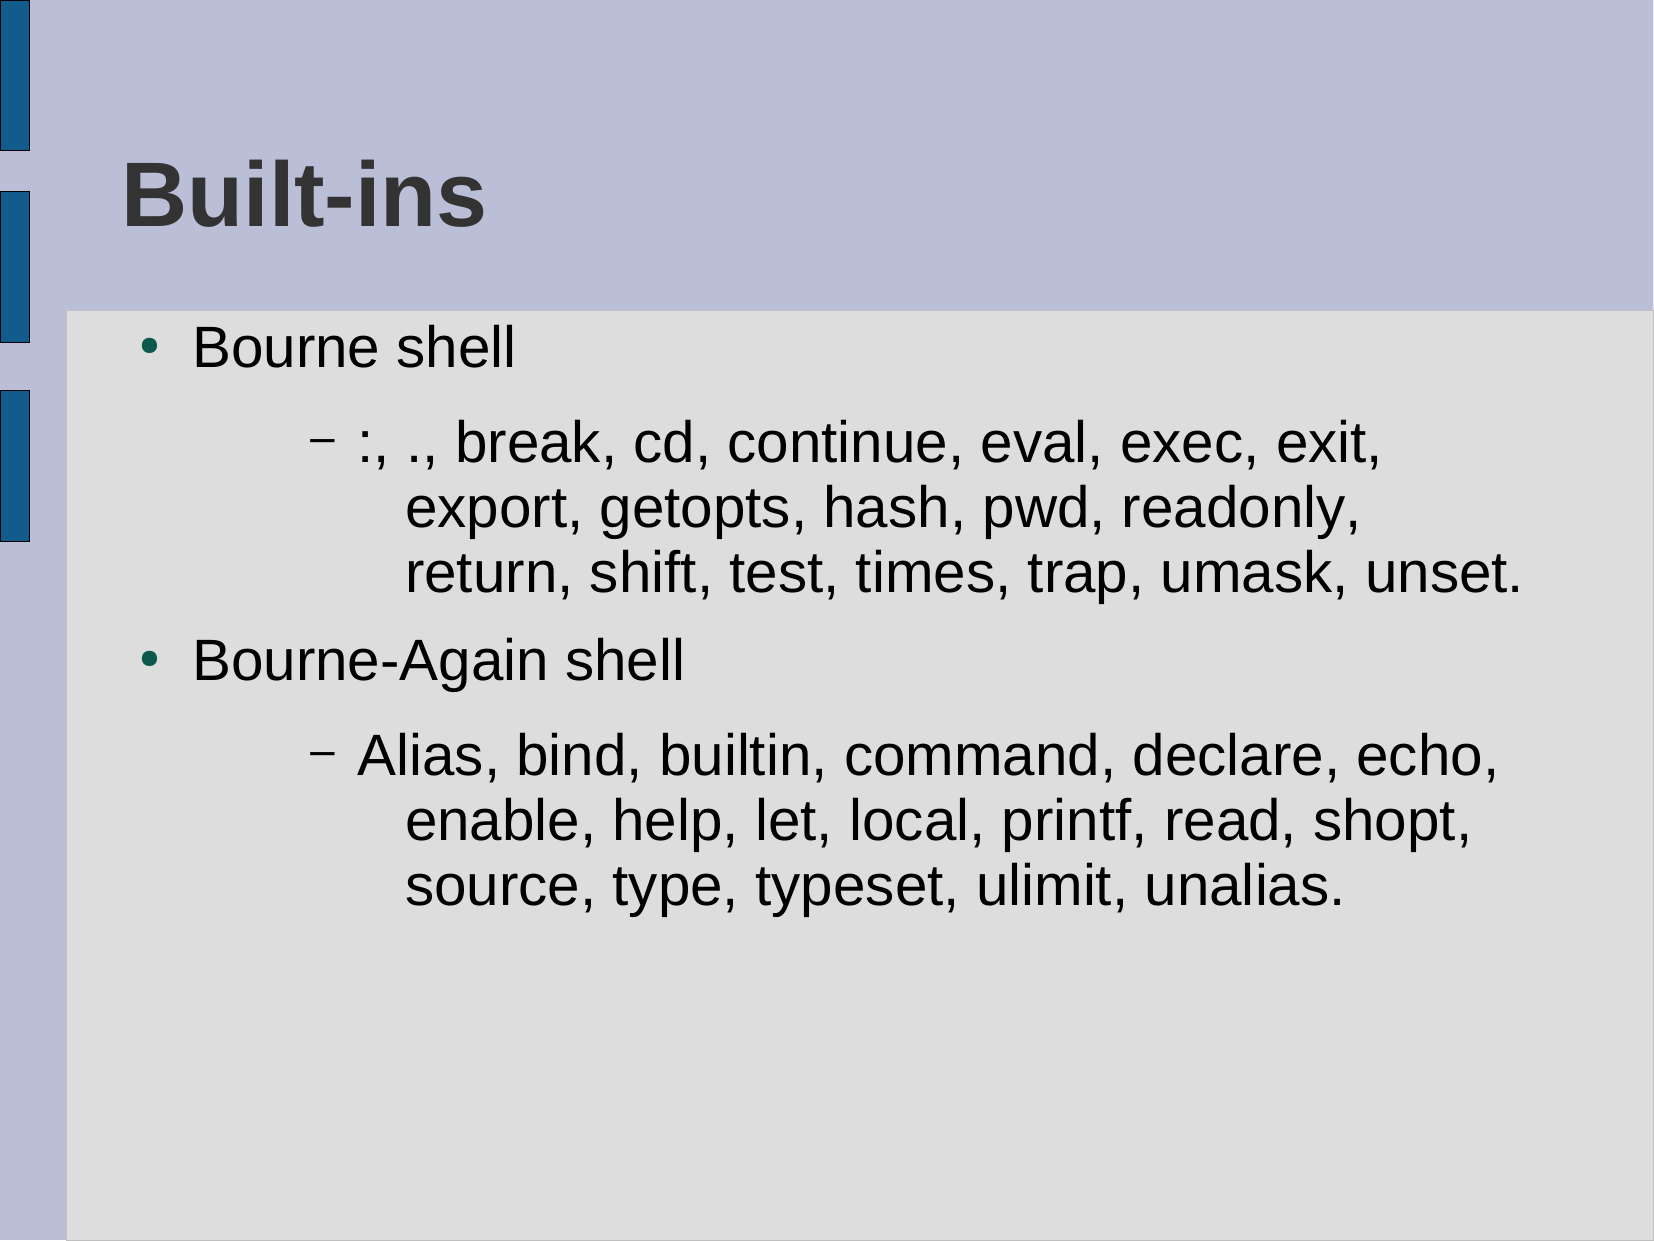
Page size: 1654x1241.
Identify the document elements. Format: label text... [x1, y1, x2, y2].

list Bourne shell :, ., break, cd, continue, eval, exec, exit, export, getopts, hash, pwd, readonly, return, shift, test, times, trap, umask, unset. Bourne-Again shell Alias, bind, builtin, command, declare, echo, enable, help, let, local, printf, read, shopt, source, type, typeset, ulimit, unalias. [121, 314, 1534, 1082]
title Built-ins [121, 98, 1534, 291]
